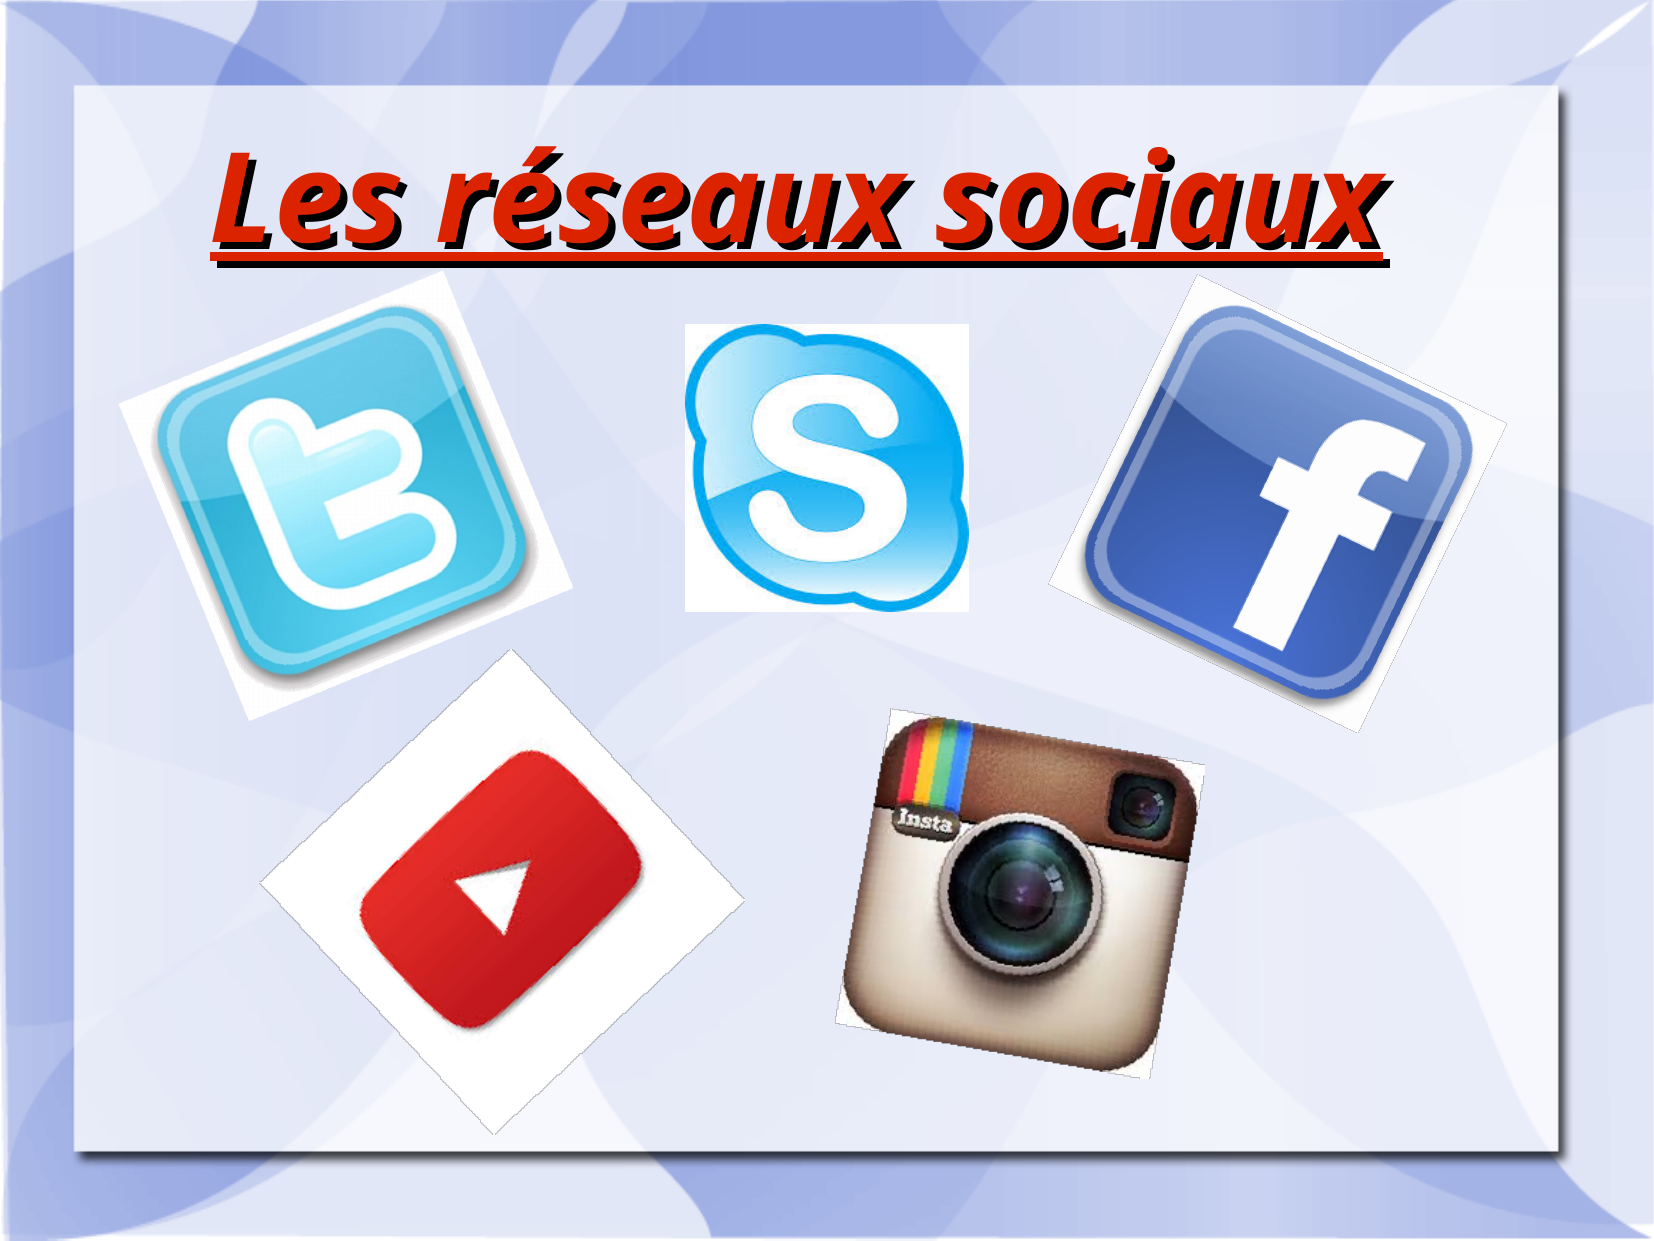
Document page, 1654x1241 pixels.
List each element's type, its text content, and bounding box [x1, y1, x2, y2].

title Les réseaux sociaux [82, 90, 1536, 298]
picture [0, 0, 1654, 1241]
